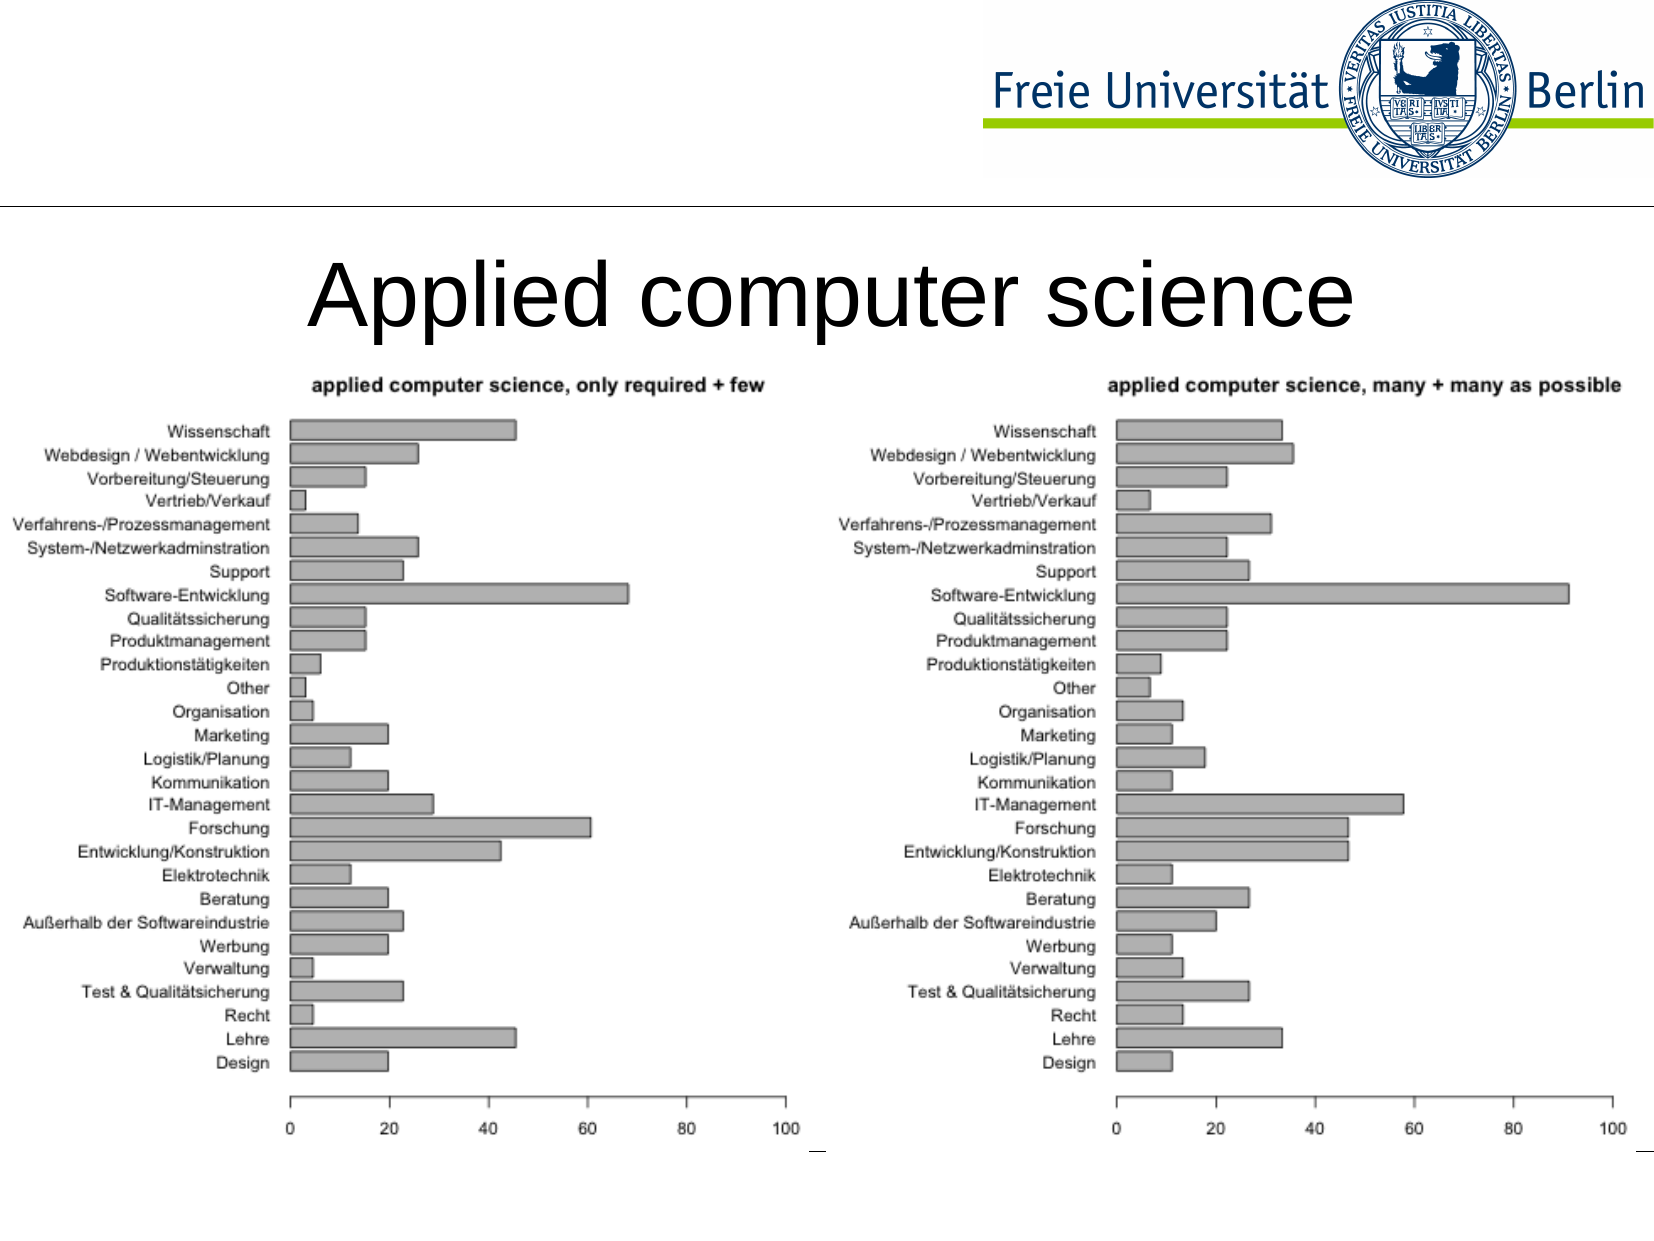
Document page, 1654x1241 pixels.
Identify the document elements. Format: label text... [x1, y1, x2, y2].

picture [826, 372, 1636, 1182]
picture [983, 0, 1654, 178]
picture [0, 372, 809, 1232]
title Applied computer science [88, 243, 1577, 347]
